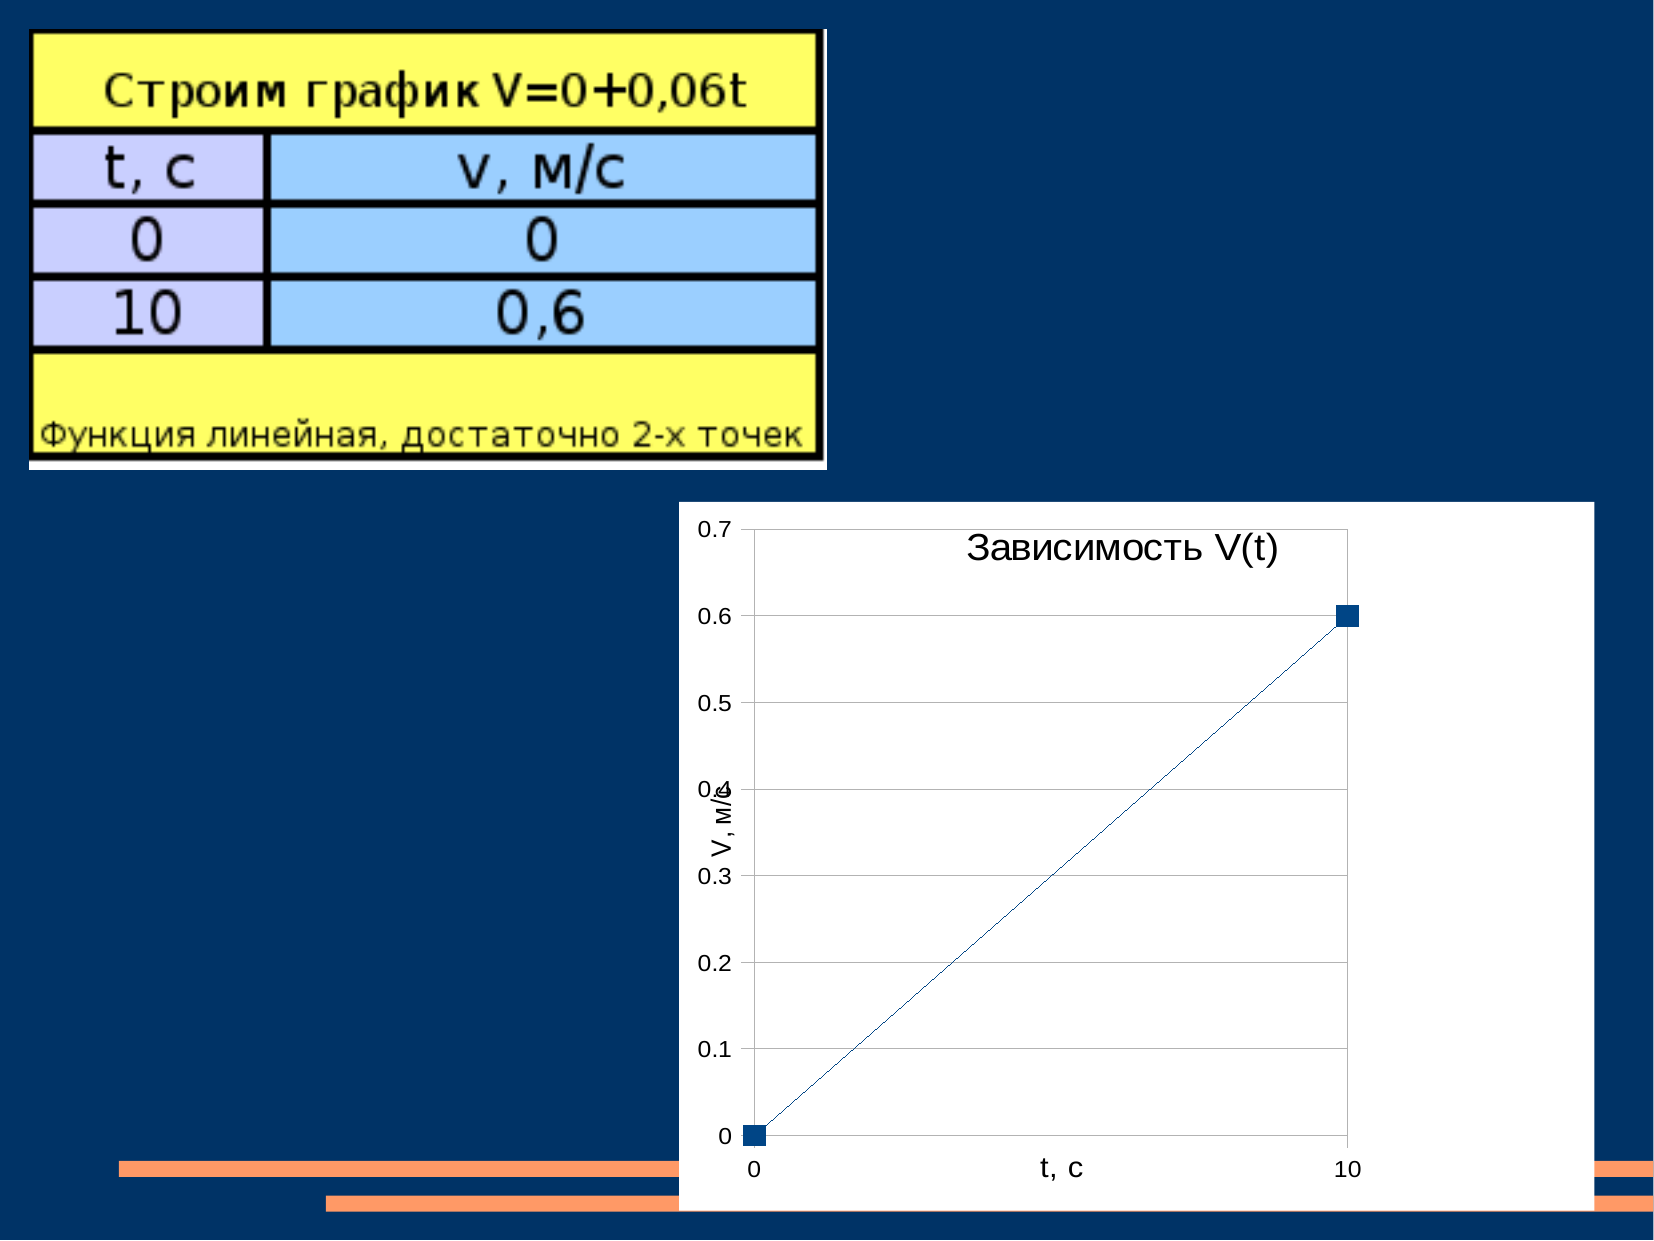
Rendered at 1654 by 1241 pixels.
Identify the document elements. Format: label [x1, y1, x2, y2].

chart [679, 501, 1595, 1211]
picture [29, 29, 827, 470]
